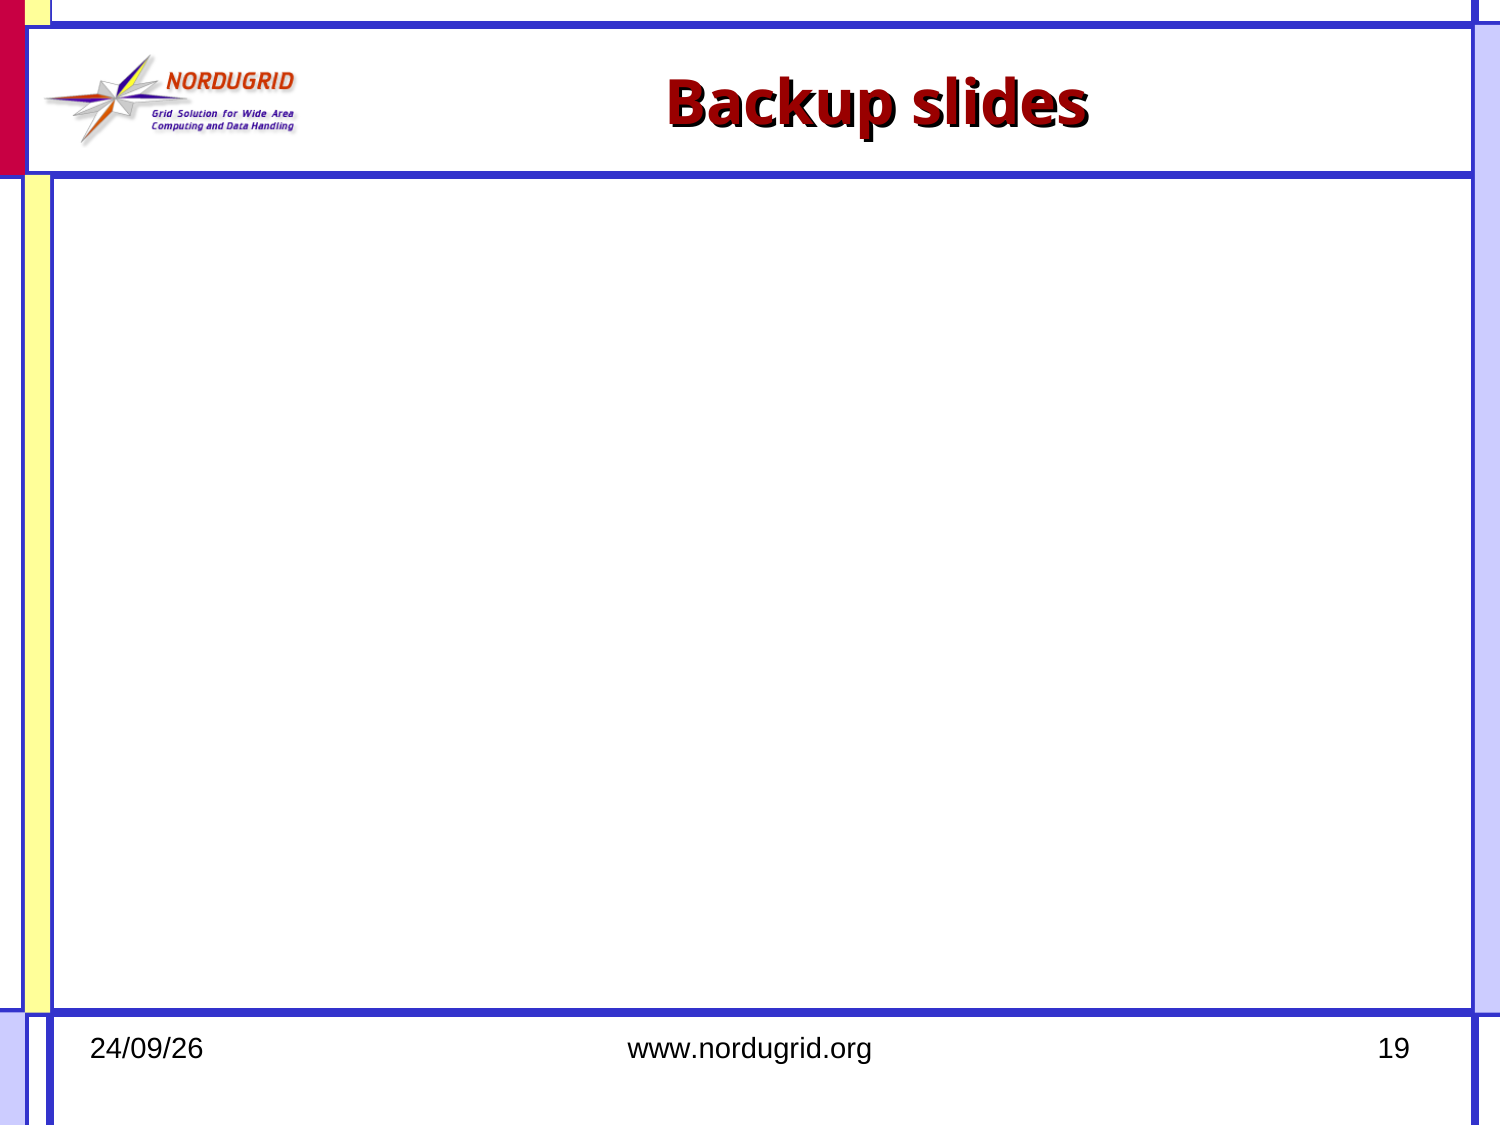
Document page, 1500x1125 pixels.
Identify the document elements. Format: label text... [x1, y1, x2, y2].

picture [40, 49, 301, 148]
title Backup slides [324, 17, 1428, 183]
